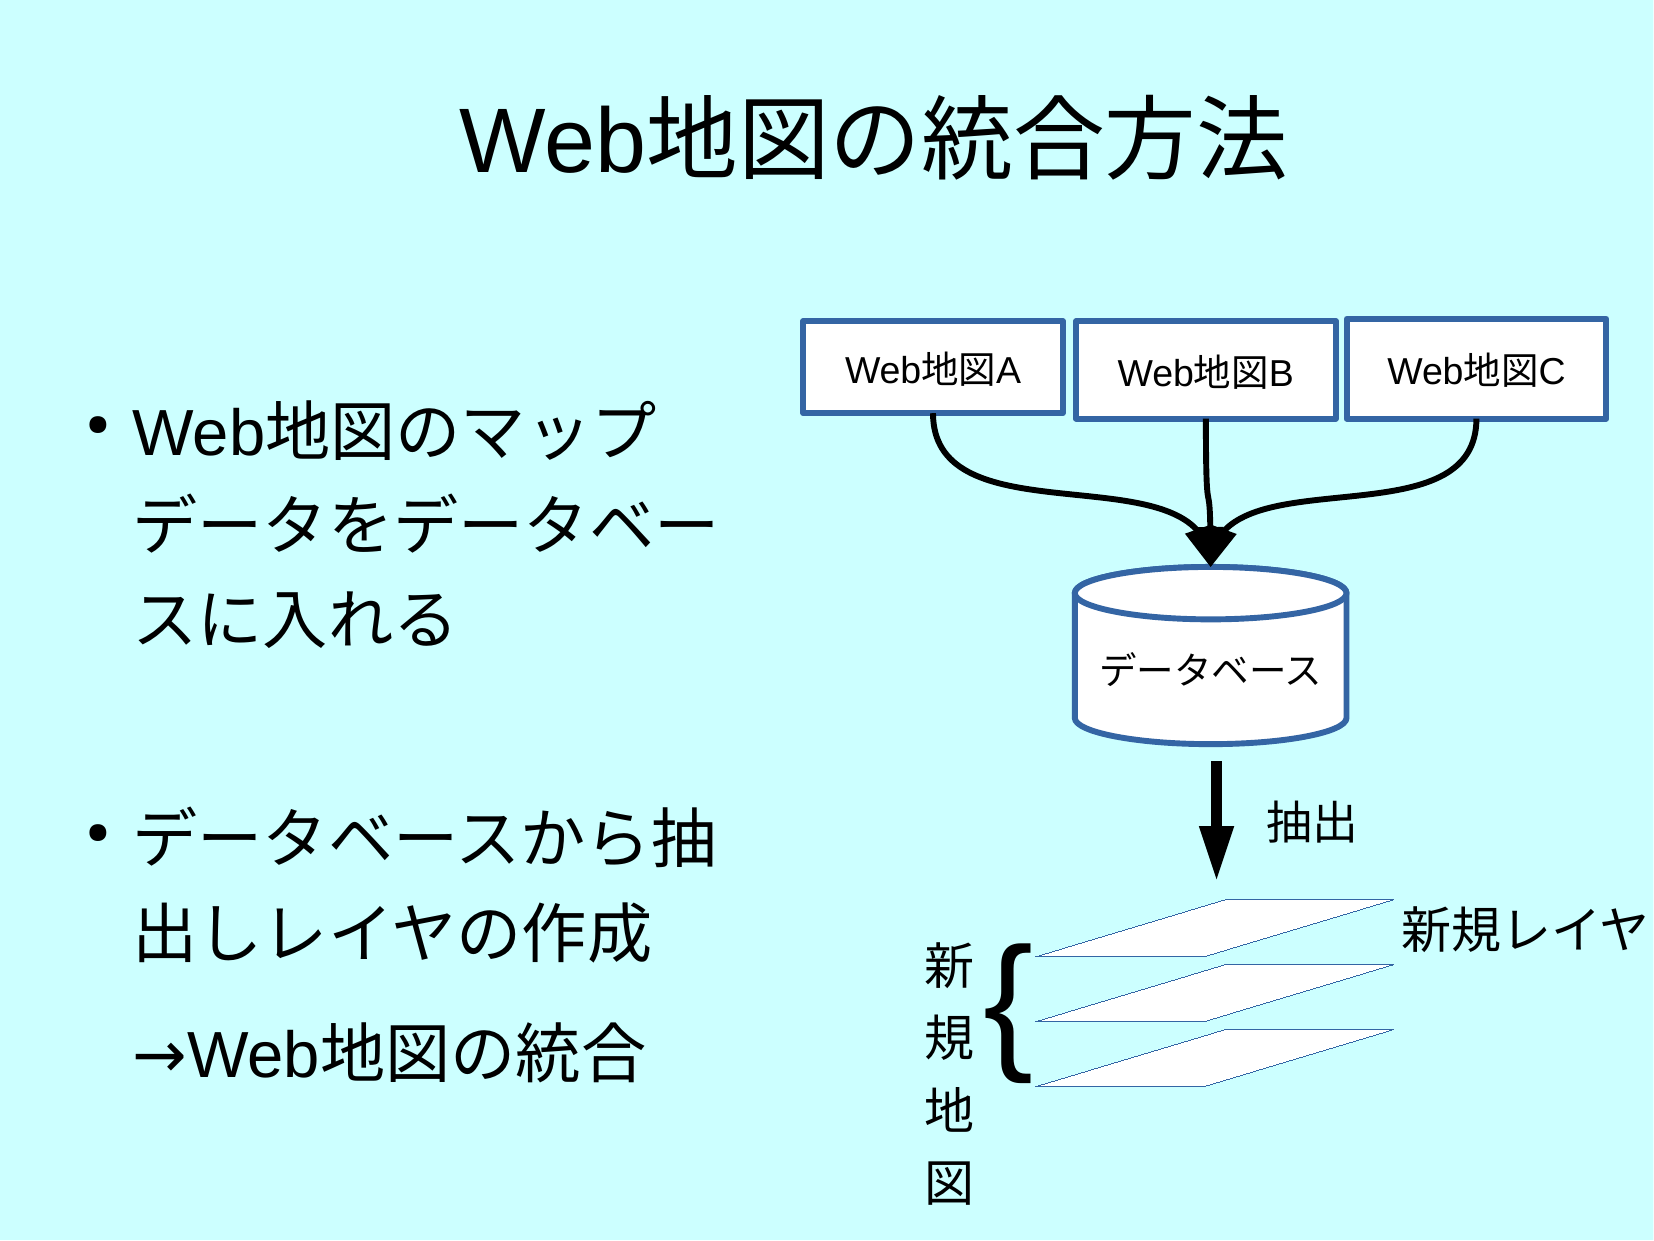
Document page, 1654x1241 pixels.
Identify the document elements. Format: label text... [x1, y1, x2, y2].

text_box { [968, 909, 1063, 1134]
text_box 新規レイヤ [1386, 883, 1654, 955]
text_box [1063, 899, 1386, 957]
text_box [1063, 1029, 1394, 1087]
text_box Web地図A [803, 321, 1063, 414]
text_box Web地図B [1076, 321, 1336, 419]
title Web地図の統合方法 [129, 29, 1619, 237]
text_box Web地図C [1346, 318, 1607, 419]
list Web地図のマップデータをデータベースに入れる データベースから抽出しレイヤの作成 →Web地図の統合 [70, 379, 768, 1099]
text_box 抽出 [1251, 779, 1453, 841]
text_box [1063, 964, 1394, 1022]
text_box 新 規 地 図 [909, 918, 1004, 1134]
text_box データベース [1074, 594, 1347, 745]
